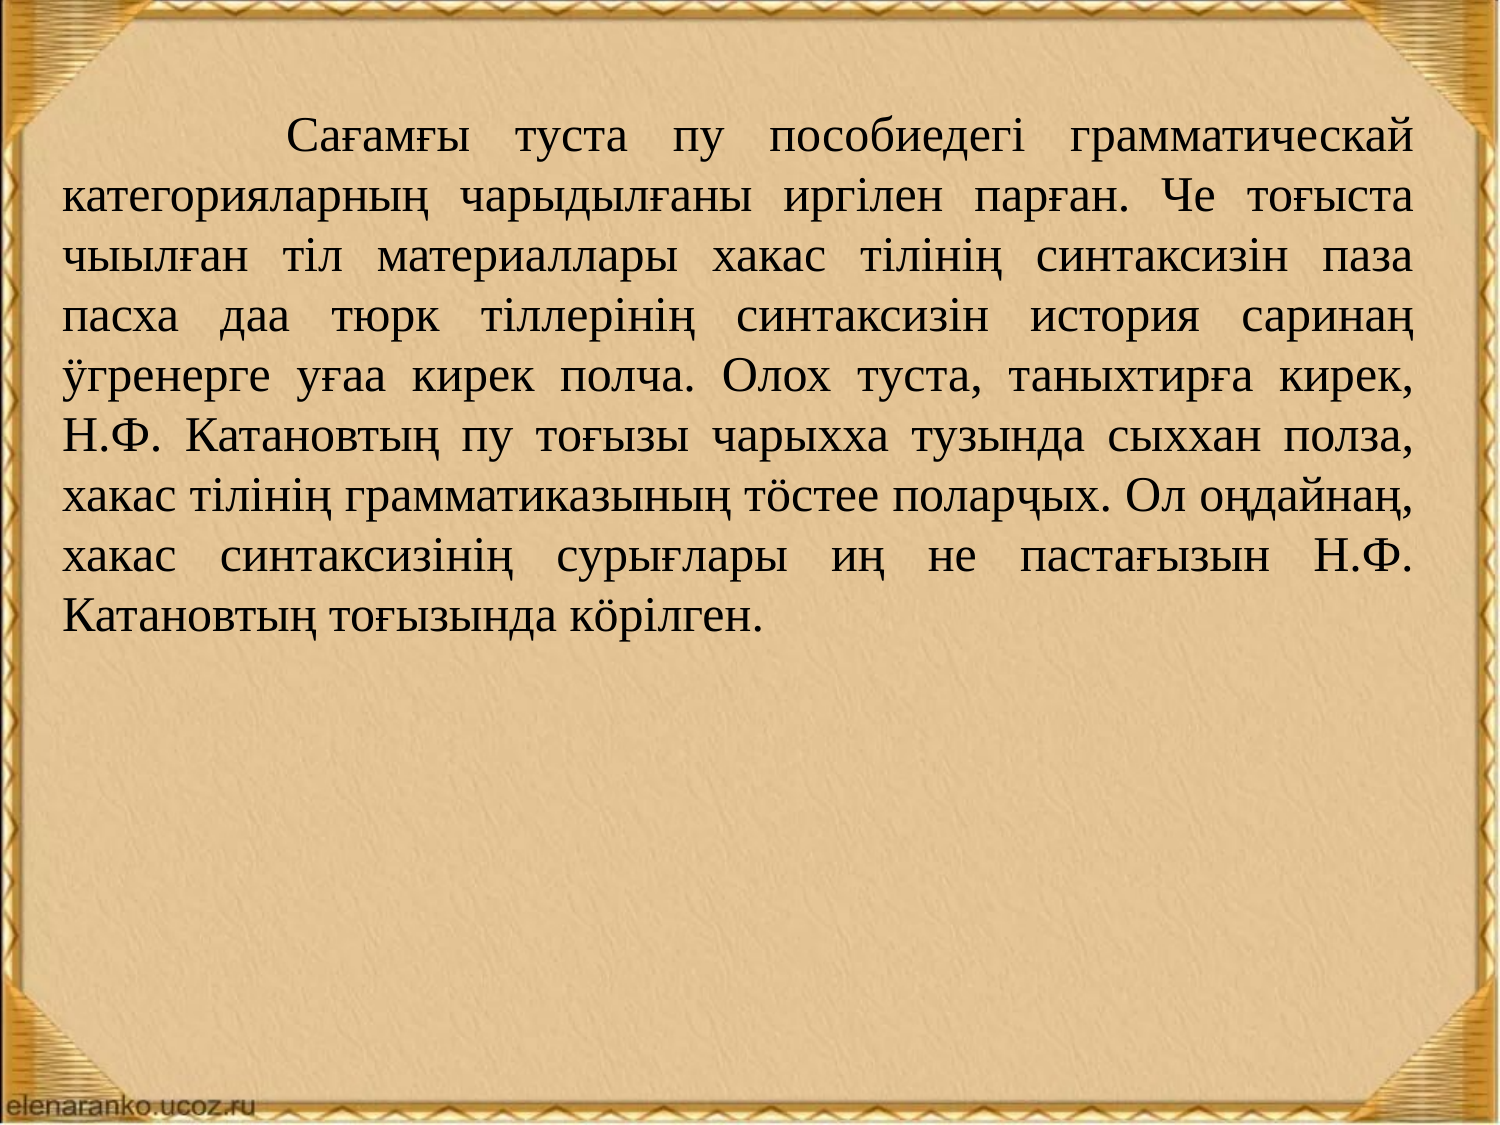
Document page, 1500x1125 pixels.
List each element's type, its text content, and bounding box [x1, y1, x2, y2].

picture [0, 0, 1500, 1125]
text_box Сағамғы туста пу пособиедегі грамматическай категорияларның чарыдылғаны иргілен парған. Че тоғыста чыылған тіл материаллары хакас тілінің синтаксизін паза пасха даа тюрк тіллерінің синтаксизін история саринаң ӱгренерге уғаа кирек полча. Олох туста, таныхтирға кирек, Н.Ф. Катановтың пу тоғызы чарыхха тузында сыххан полза, хакас тілінің грамматиказының тӧстее поларҷых. Ол оңдайнаң, хакас синтаксизінің сурығлары иң не пастағызын Н.Ф. Катановтың тоғызында кӧрілген. [47, 94, 1430, 977]
